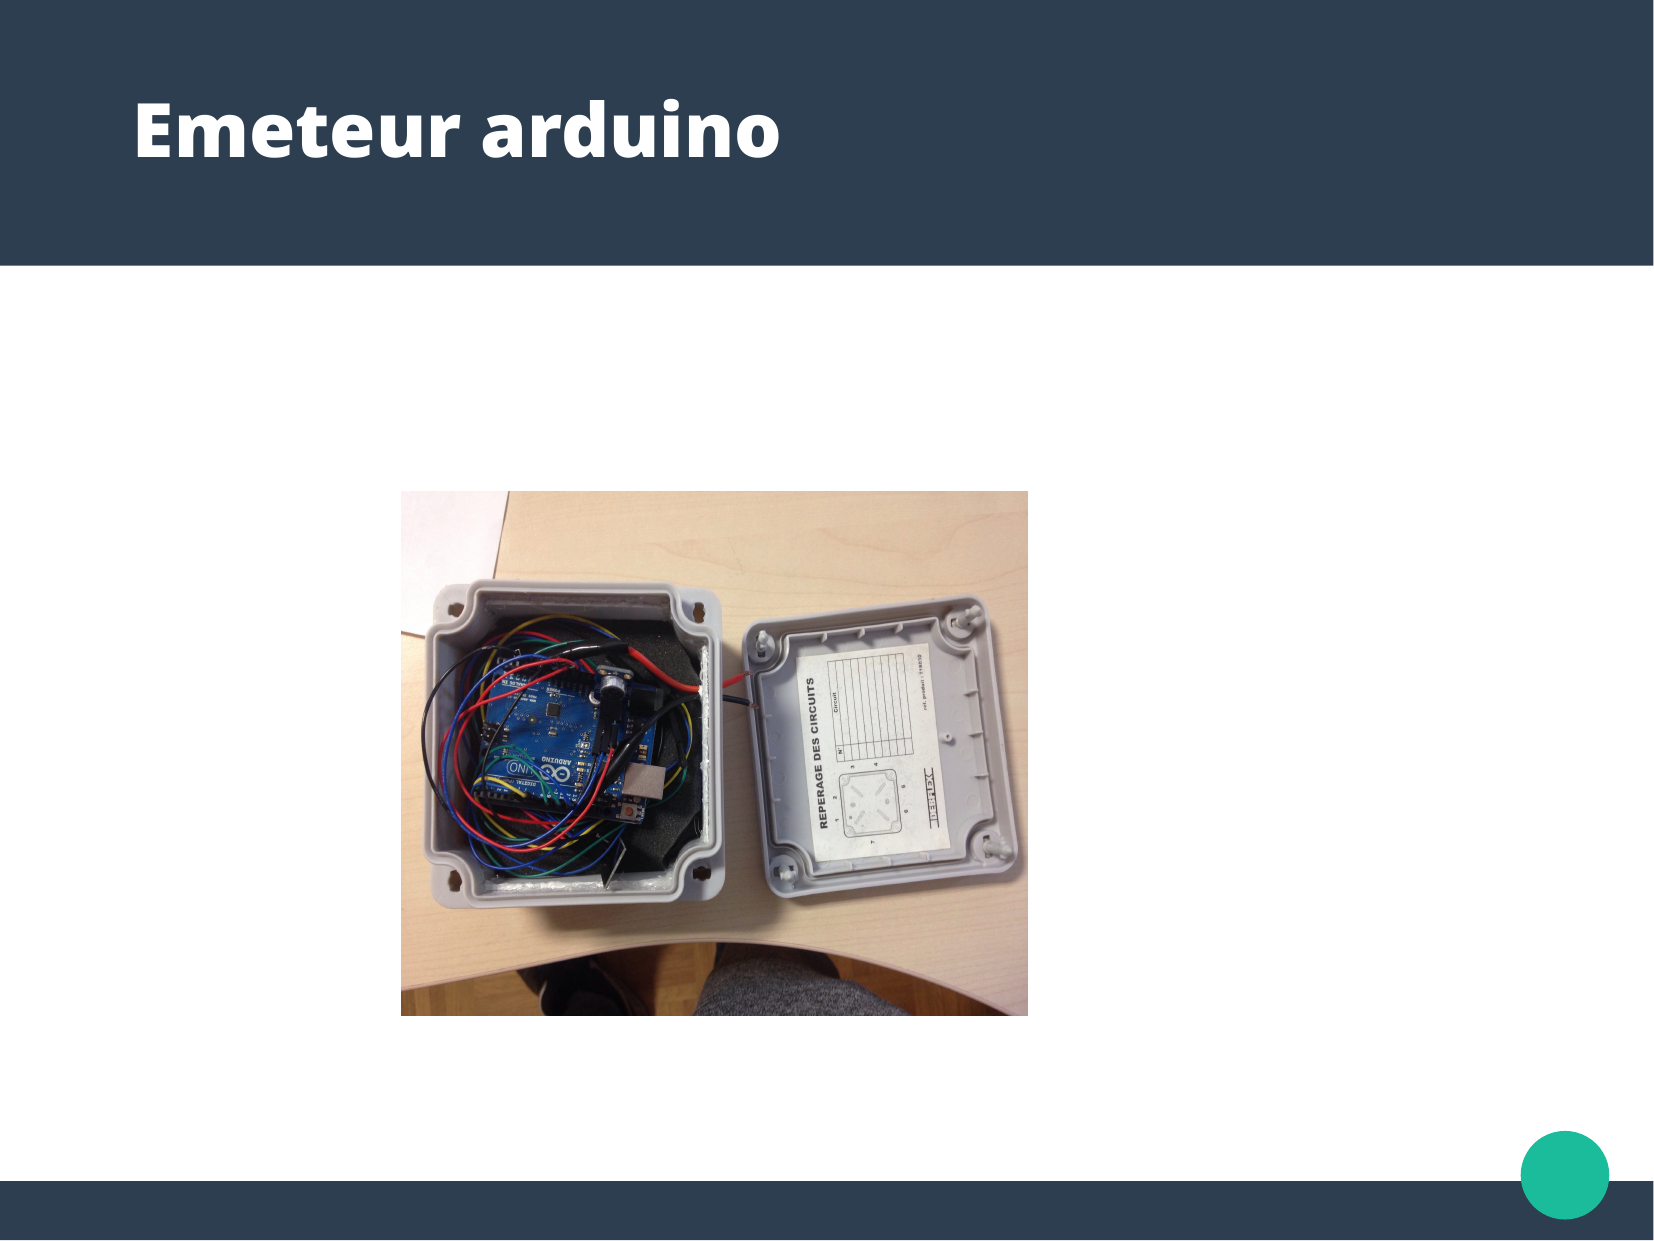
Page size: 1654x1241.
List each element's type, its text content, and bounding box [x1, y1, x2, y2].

picture [401, 491, 1028, 1016]
title Emeteur arduino [59, 49, 1595, 207]
